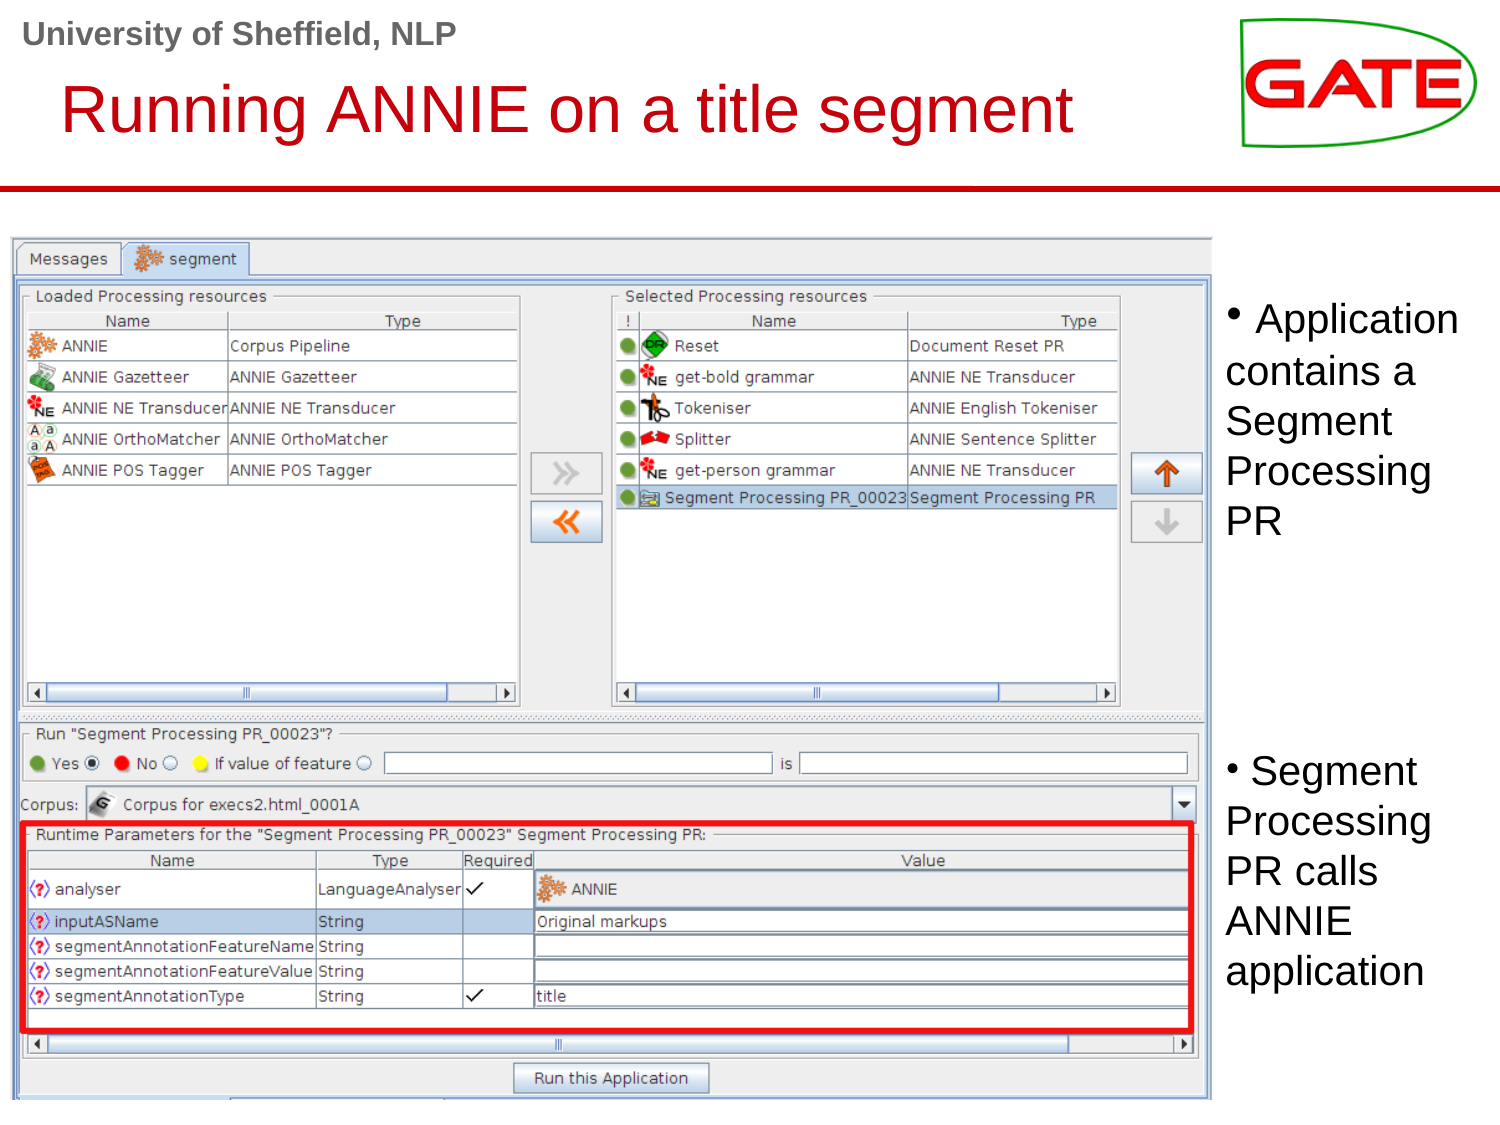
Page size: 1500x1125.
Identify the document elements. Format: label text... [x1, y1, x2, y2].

picture [10, 236, 1213, 1100]
picture [1388, 18, 1477, 148]
title Running ANNIE on a title segment [45, 0, 1388, 212]
text_box Application contains a Segment Processing PR Segment Processing PR calls ANNIE application [1213, 276, 1477, 992]
